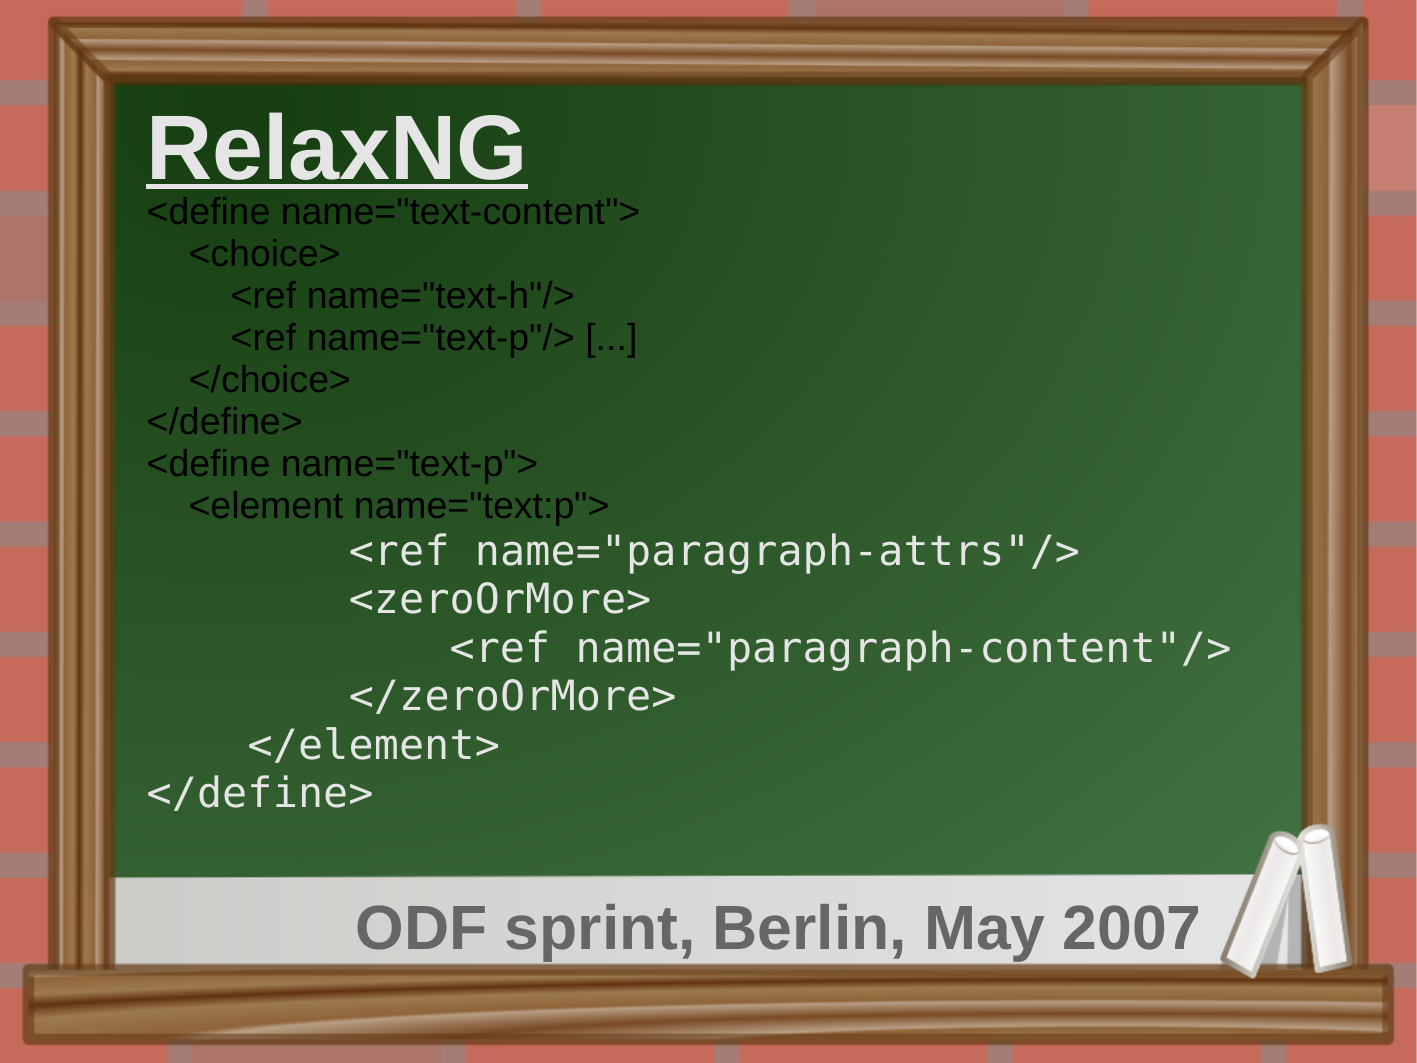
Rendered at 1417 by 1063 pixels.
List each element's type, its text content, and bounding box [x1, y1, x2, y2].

text_box <define name="text-content"> <choice> <ref name="text-h"/> <ref name="text-p"/> [...] </choice> </define> <define name="text-p"> <element name="text:p"> <ref name="paragraph-attrs"/> <zeroOrMore> <ref name="paragraph-content"/> </zeroOrMore> </element> </define> [131, 183, 1256, 929]
text_box RelaxNG [131, 88, 1313, 210]
picture [0, 0, 1417, 1063]
